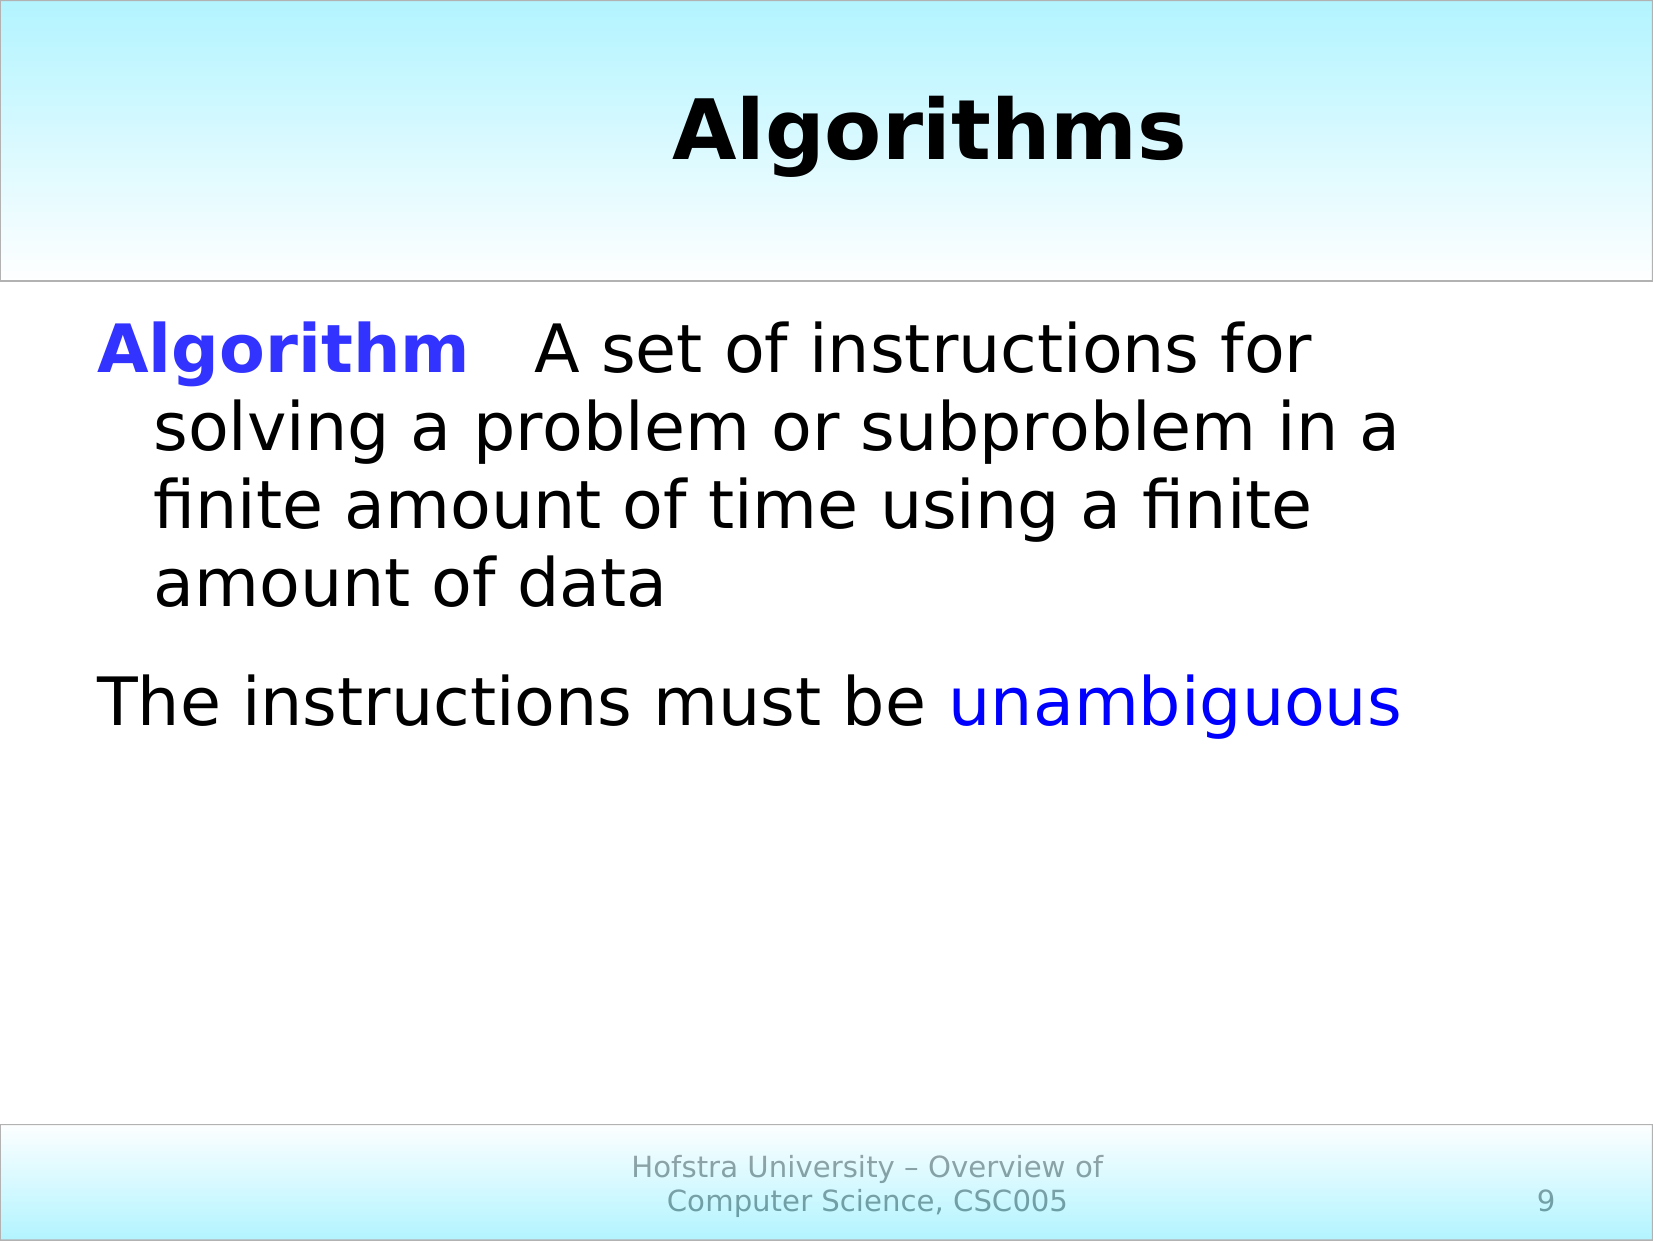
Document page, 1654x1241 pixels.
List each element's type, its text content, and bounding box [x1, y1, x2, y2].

list Algorithm A set of instructions for solving a problem or subproblem in a finite amount of time using a finite amount of data The instructions must be unambiguous [82, 303, 1571, 1131]
title Algorithms [247, 27, 1612, 235]
